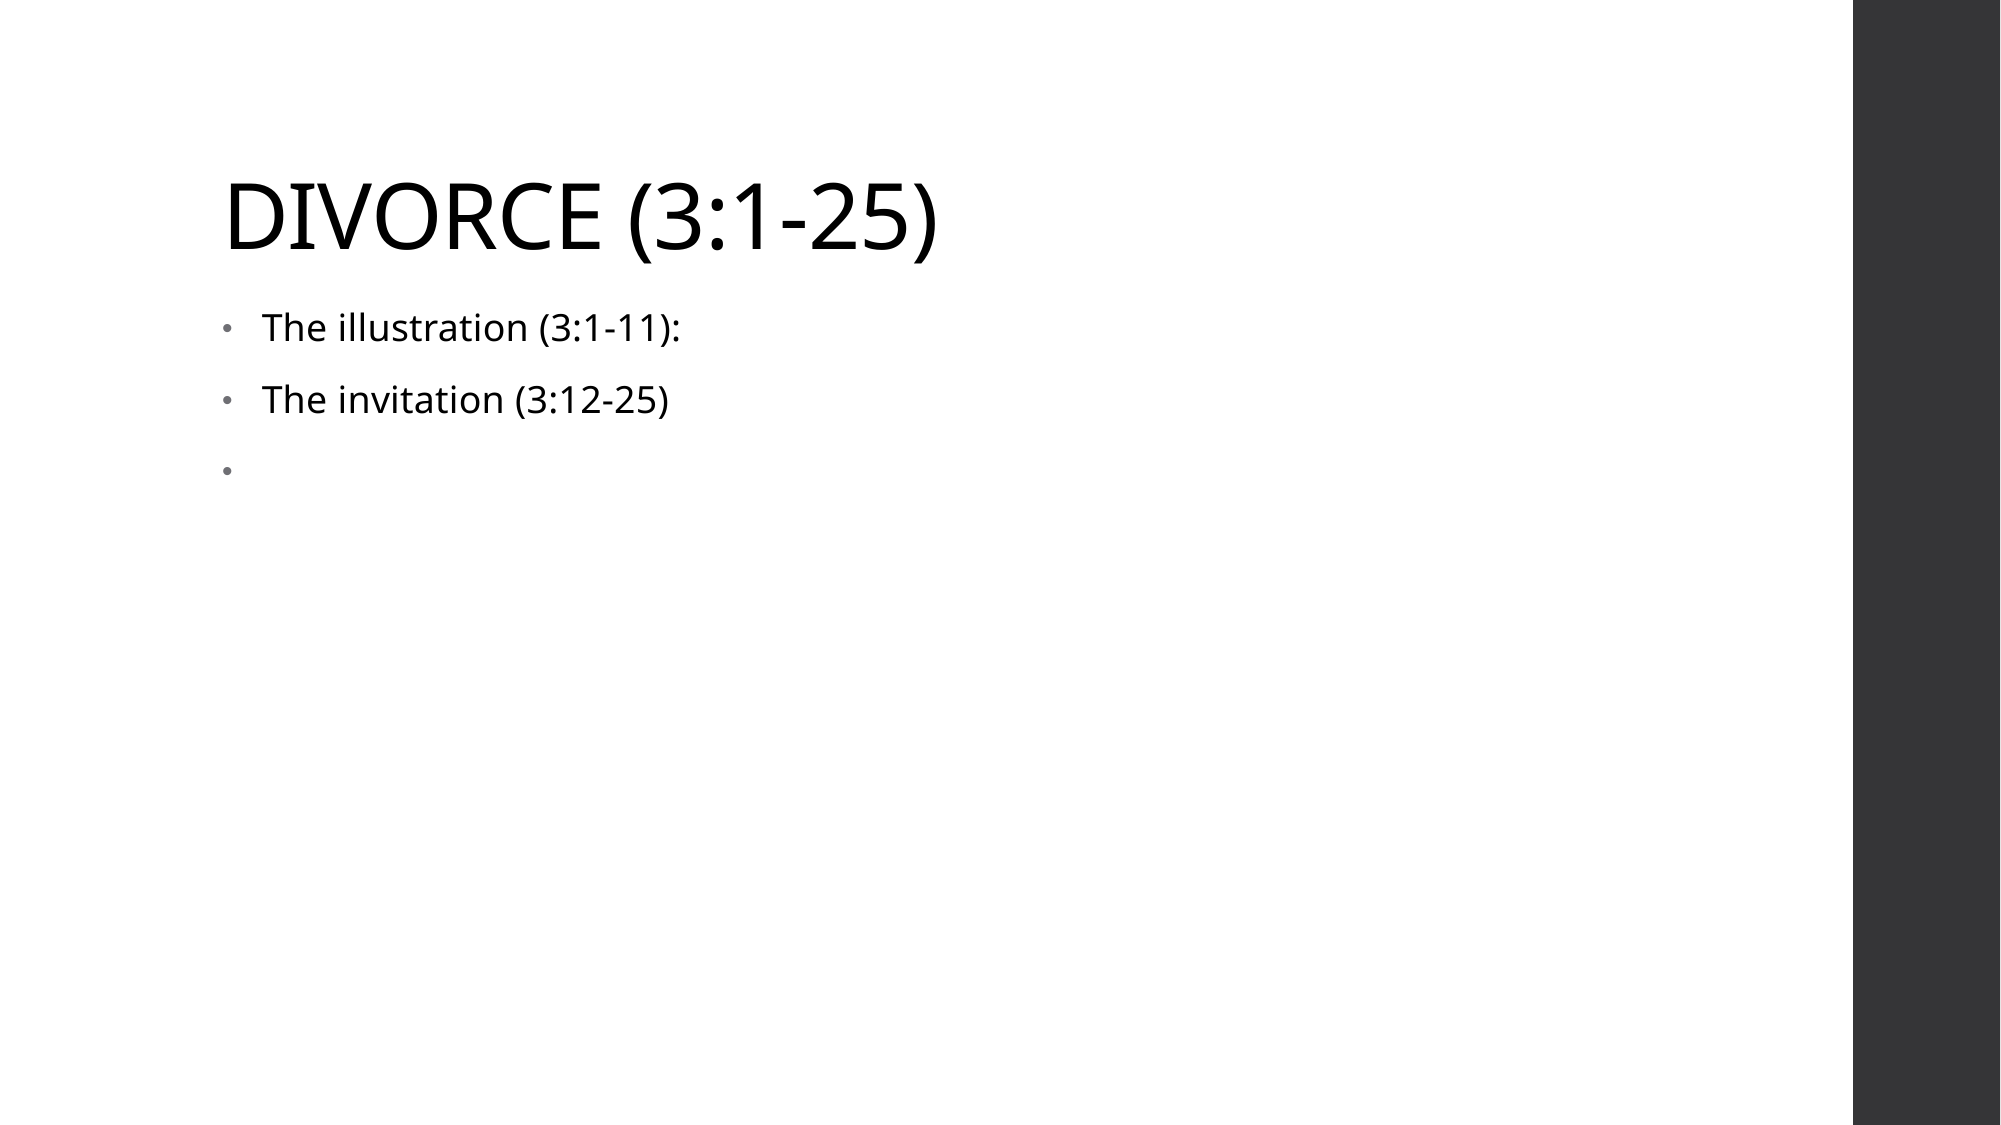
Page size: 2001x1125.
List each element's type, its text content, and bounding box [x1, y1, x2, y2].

title DIVORCE (3:1-25) [206, 60, 1797, 278]
list The illustration (3:1-11): The invitation (3:12-25) [206, 299, 1617, 1014]
